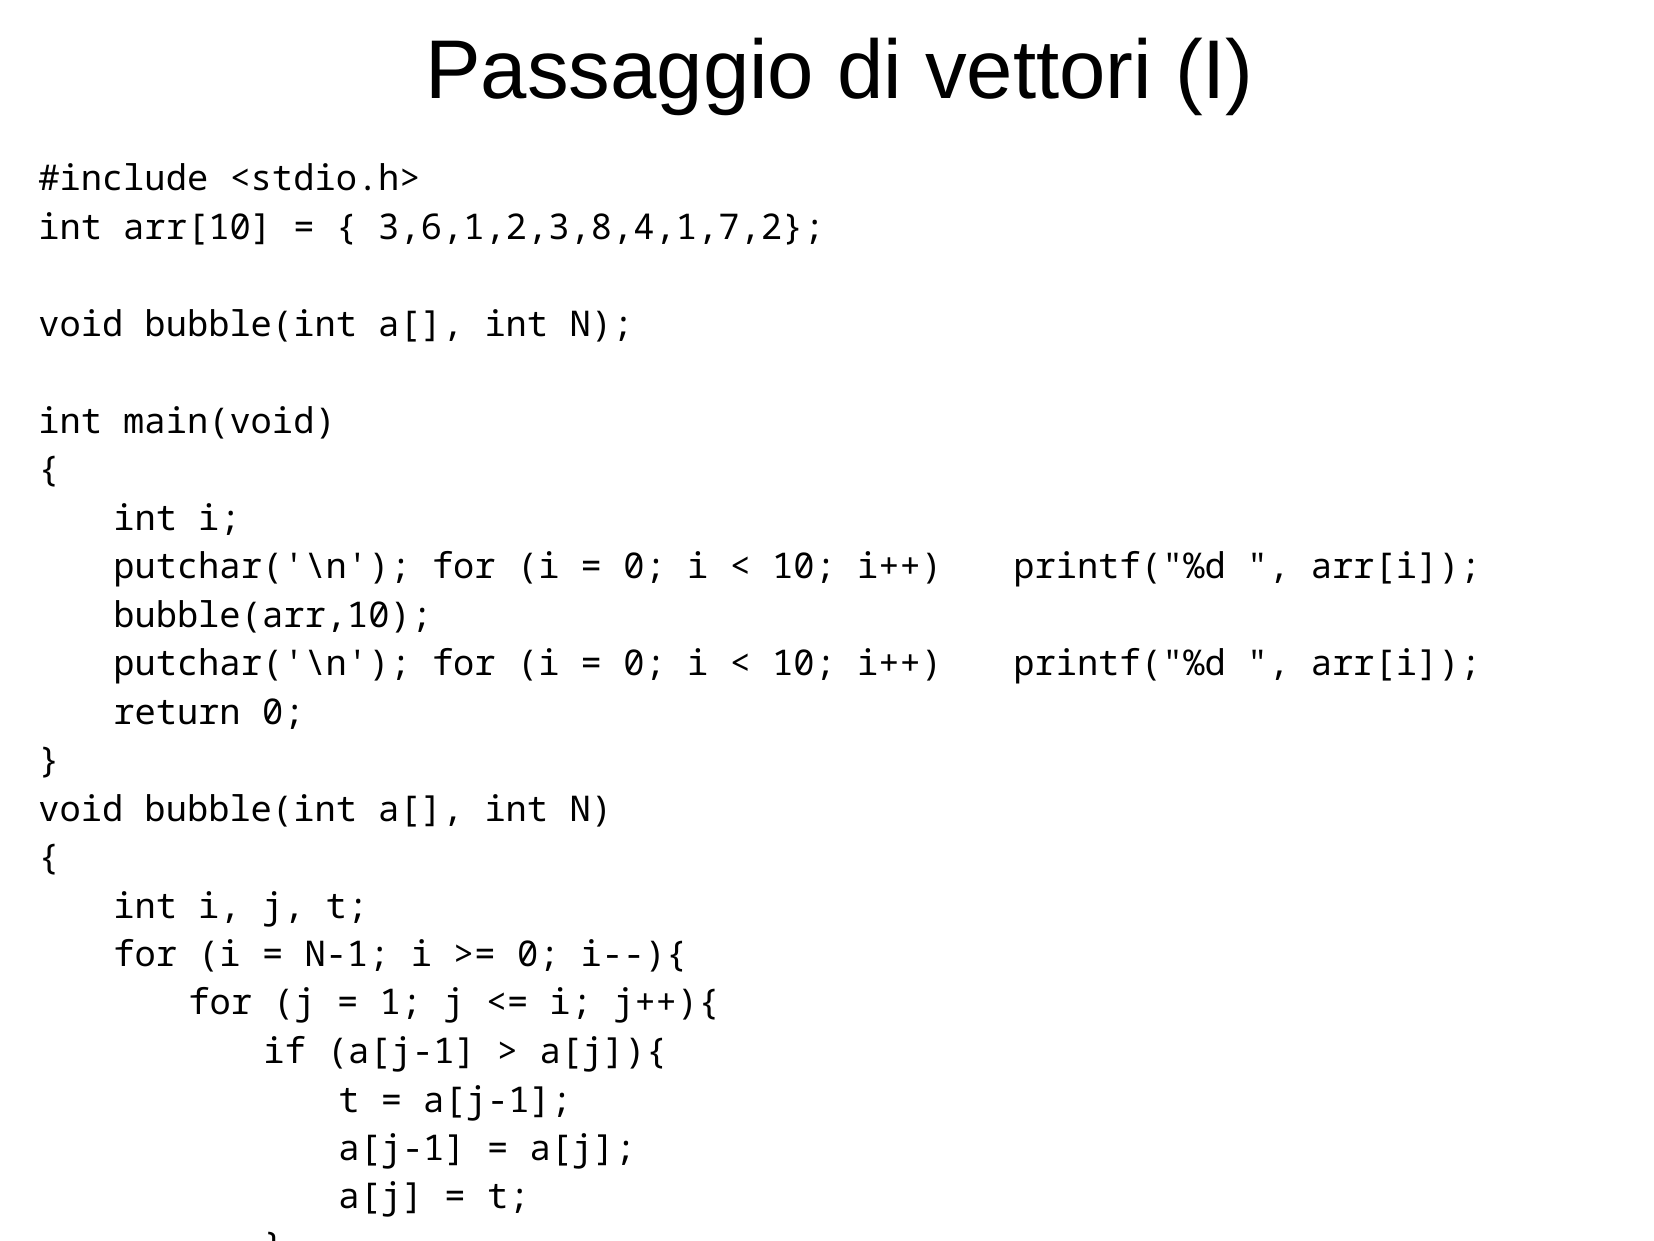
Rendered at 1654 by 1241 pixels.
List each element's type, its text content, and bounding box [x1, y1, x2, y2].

text_box #include <stdio.h> int arr[10] = { 3,6,1,2,3,8,4,1,7,2}; void bubble(int a[], int N); int main(void) { int i; putchar('\n'); for (i = 0; i < 10; i++) printf("%d ", arr[i]); bubble(arr,10); putchar('\n'); for (i = 0; i < 10; i++) printf("%d ", arr[i]); return 0; } void bubble(int a[], int N) { int i, j, t; for (i = N-1; i >= 0; i--){ for (j = 1; j <= i; j++){ if (a[j-1] > a[j]){ t = a[j-1]; a[j-1] = a[j]; a[j] = t; } } } } [23, 145, 1644, 1241]
title Passaggio di vettori (I) [30, 0, 1621, 145]
text_box [615, 736, 914, 1141]
